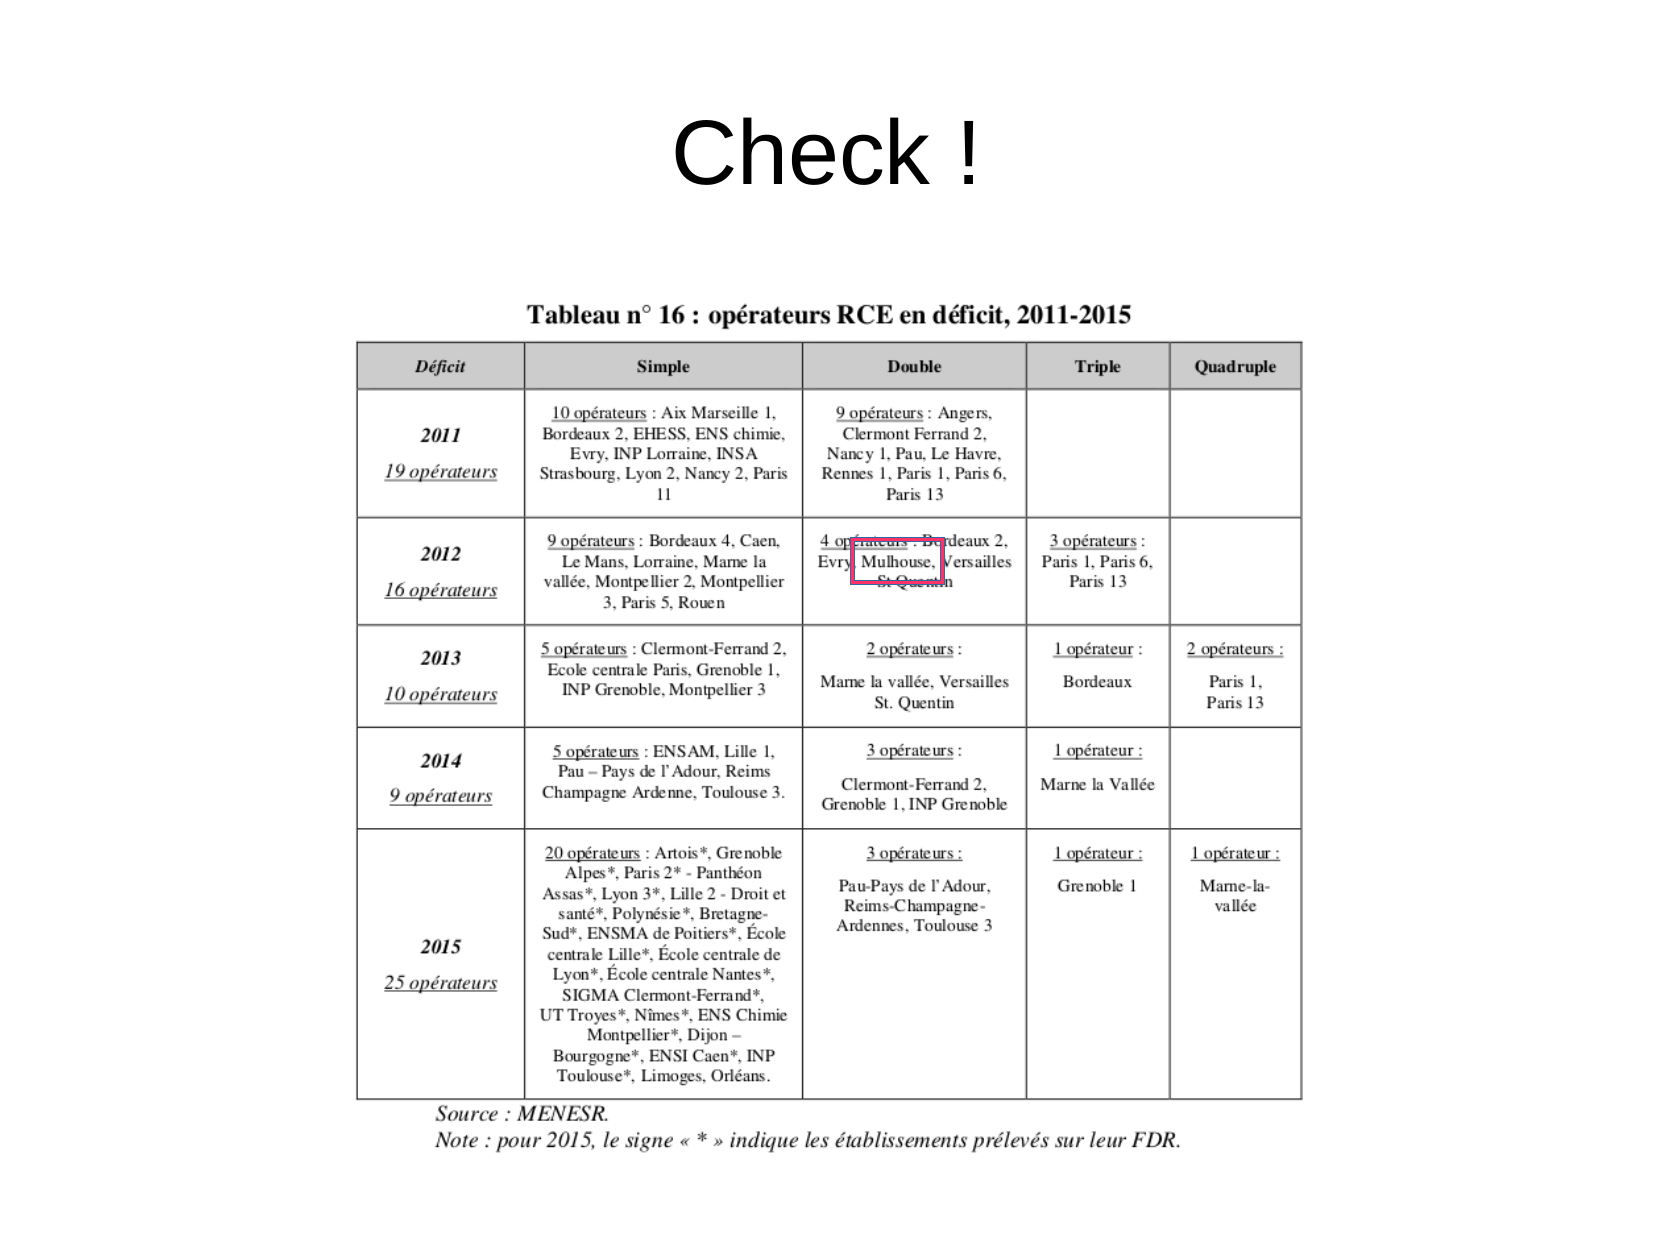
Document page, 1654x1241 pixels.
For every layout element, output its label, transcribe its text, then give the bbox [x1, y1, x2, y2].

picture [329, 284, 1324, 1171]
title Check ! [82, 49, 1571, 257]
text_box [850, 537, 945, 585]
